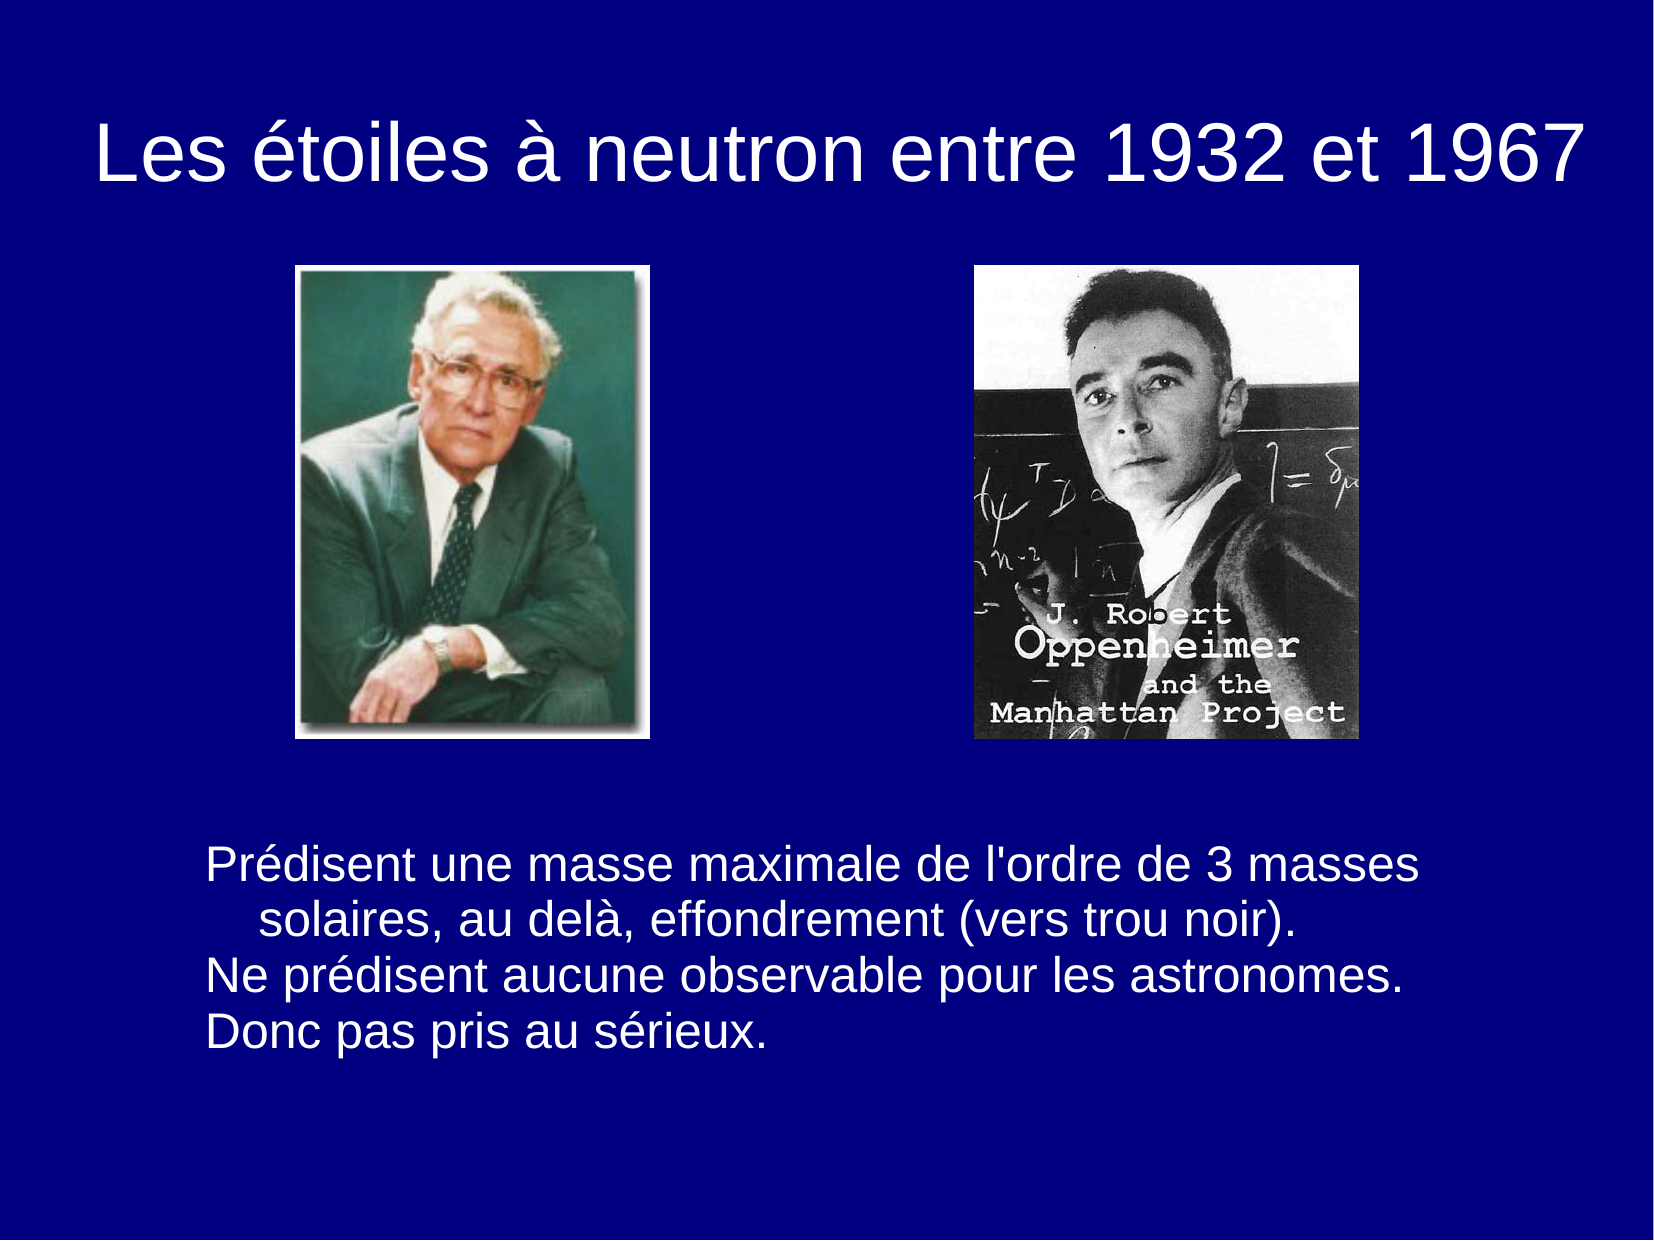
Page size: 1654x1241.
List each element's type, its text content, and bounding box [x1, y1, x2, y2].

picture [295, 265, 650, 739]
title Les étoiles à neutron entre 1932 et 1967 [59, 49, 1625, 257]
text_box Prédisent une masse maximale de l'ordre de 3 masses solaires, au delà, effondrement (vers trou noir). Ne prédisent aucune observable pour les astronomes. Donc pas pris au sérieux. [172, 828, 1565, 1178]
picture [974, 265, 1359, 739]
